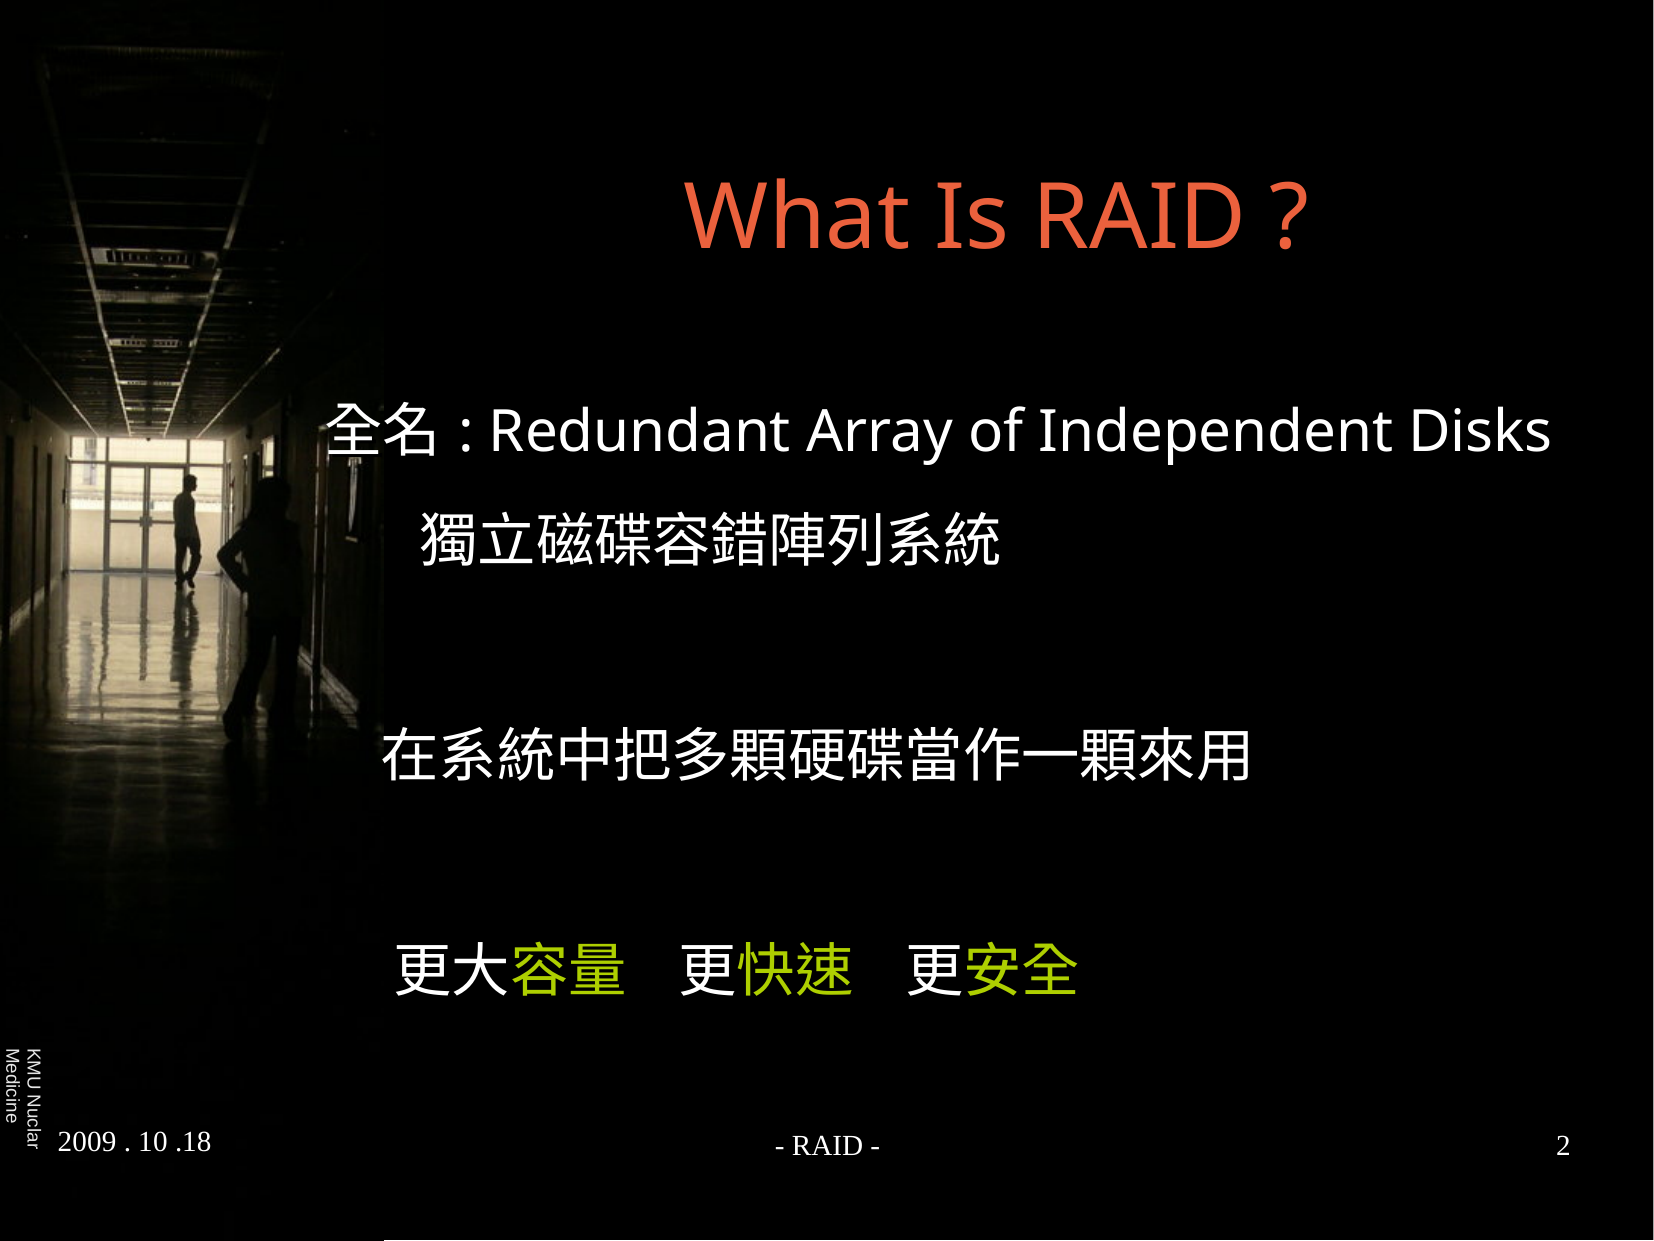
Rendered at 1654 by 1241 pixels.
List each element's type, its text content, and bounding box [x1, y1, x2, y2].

title What Is RAID ? [403, 109, 1591, 317]
picture [0, 0, 384, 1241]
list 全名: Redundant Array of Independent Disks 獨立磁碟容錯陣列系統 在系統中把多顆硬碟當作一顆來用 更大容量 更快速 更安全 [324, 383, 1625, 1241]
